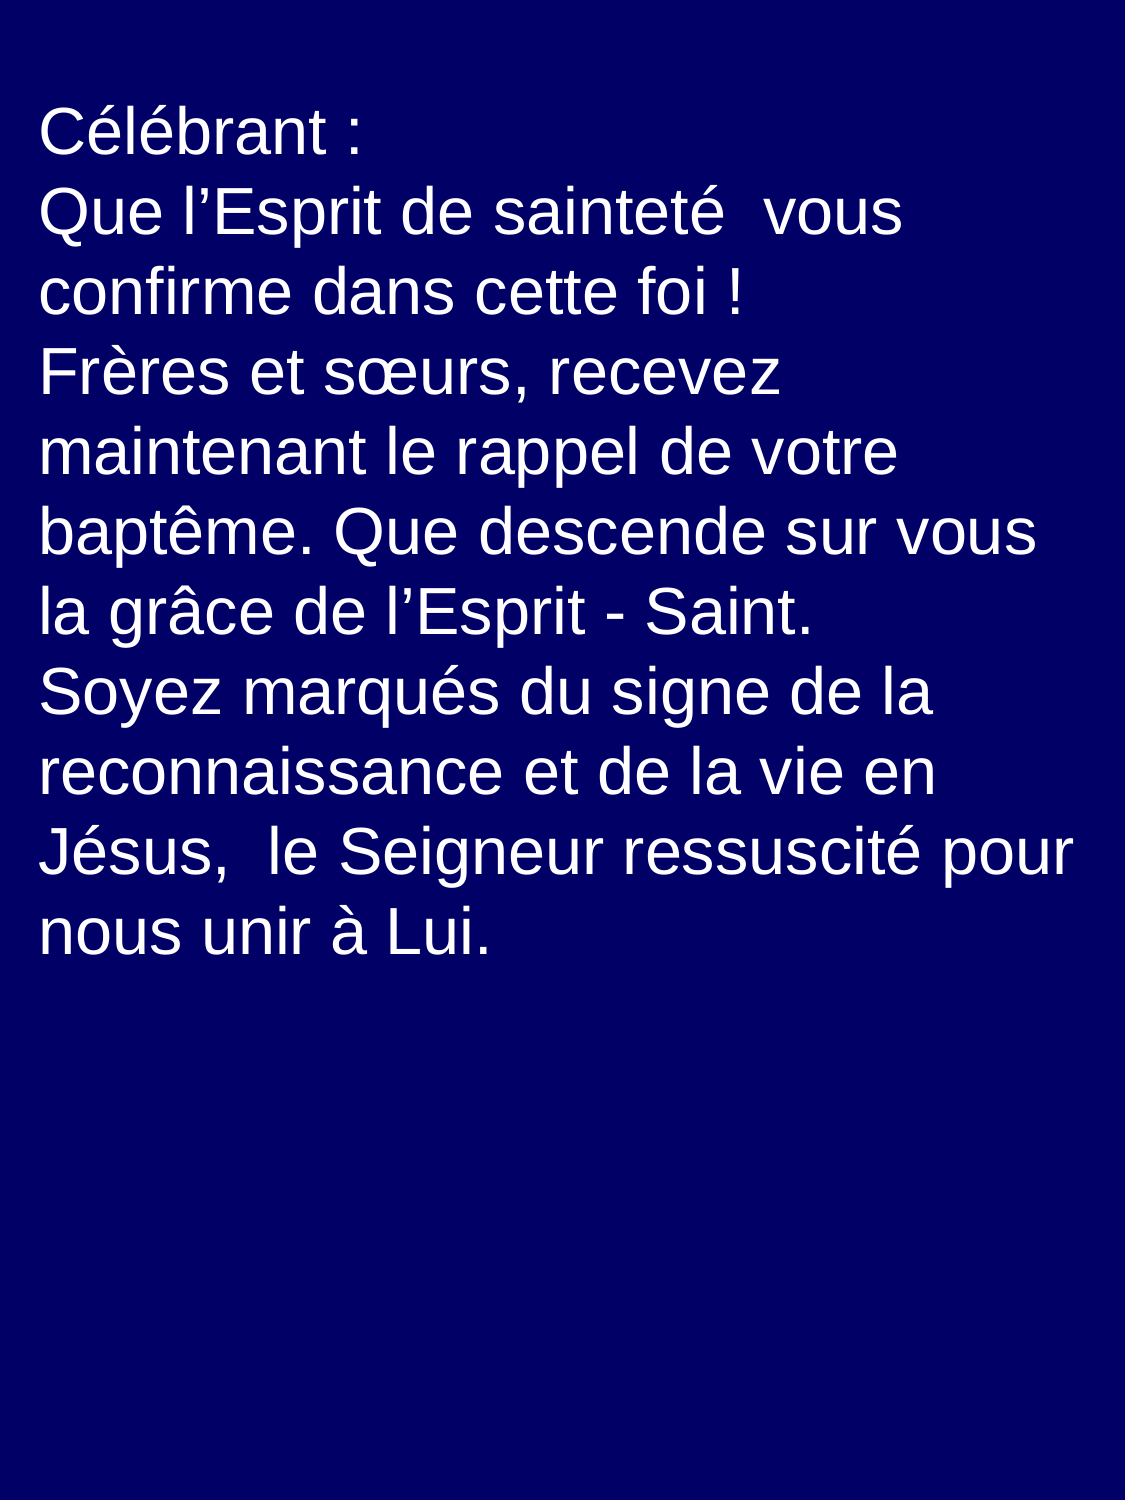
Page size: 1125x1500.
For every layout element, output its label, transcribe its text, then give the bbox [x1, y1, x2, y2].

text_box Célébrant : Que l’Esprit de sainteté vous confirme dans cette foi ! Frères et sœurs, recevez maintenant le rappel de votre baptême. Que descende sur vous la grâce de l’Esprit - Saint. Soyez marqués du signe de la reconnaissance et de la vie en Jésus, le Seigneur ressuscité pour nous unir à Lui. [23, 35, 1111, 1478]
